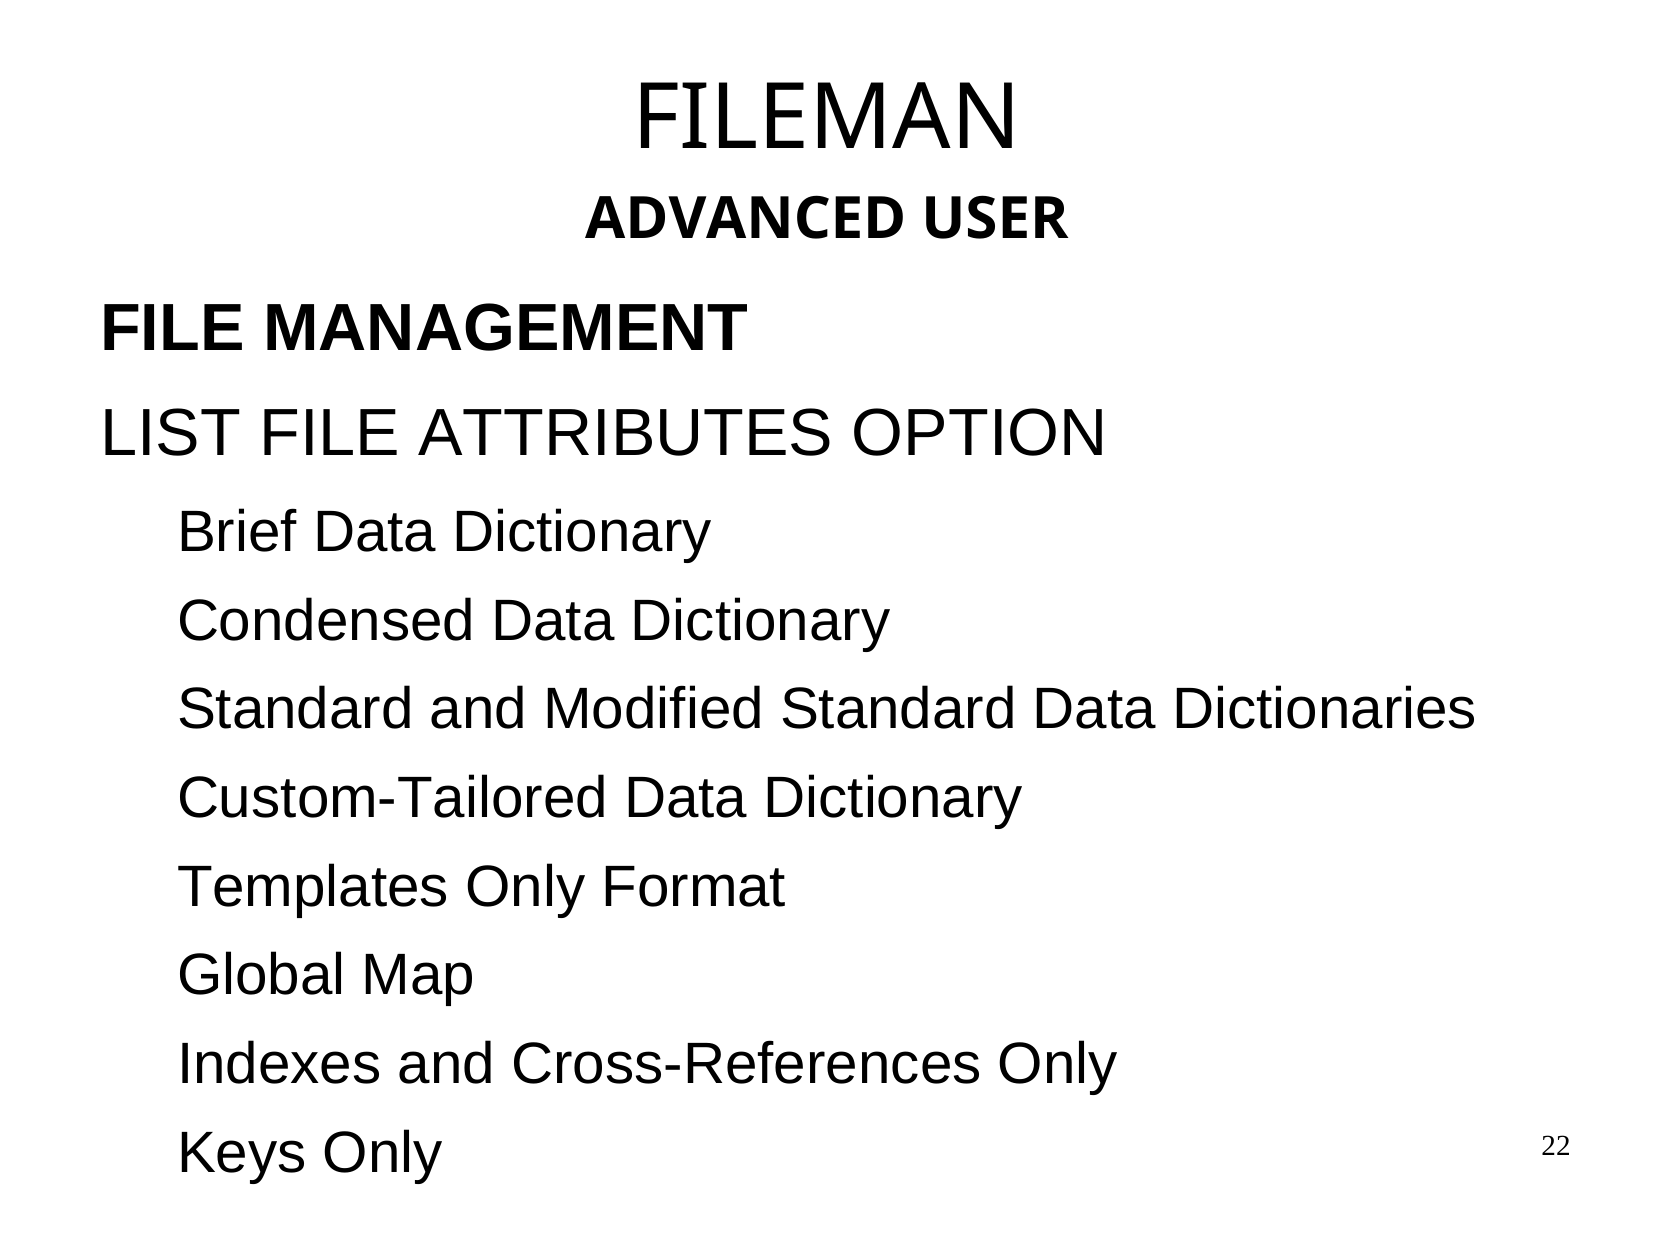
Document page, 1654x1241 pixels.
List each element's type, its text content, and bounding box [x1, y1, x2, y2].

list FILE MANAGEMENT LIST FILE ATTRIBUTES OPTION Brief Data Dictionary Condensed Data Dictionary Standard and Modified Standard Data Dictionaries Custom-Tailored Data Dictionary Templates Only Format Global Map Indexes and Cross-References Only Keys Only [82, 290, 1571, 1241]
title FILEMAN ADVANCED USER [82, 47, 1571, 259]
